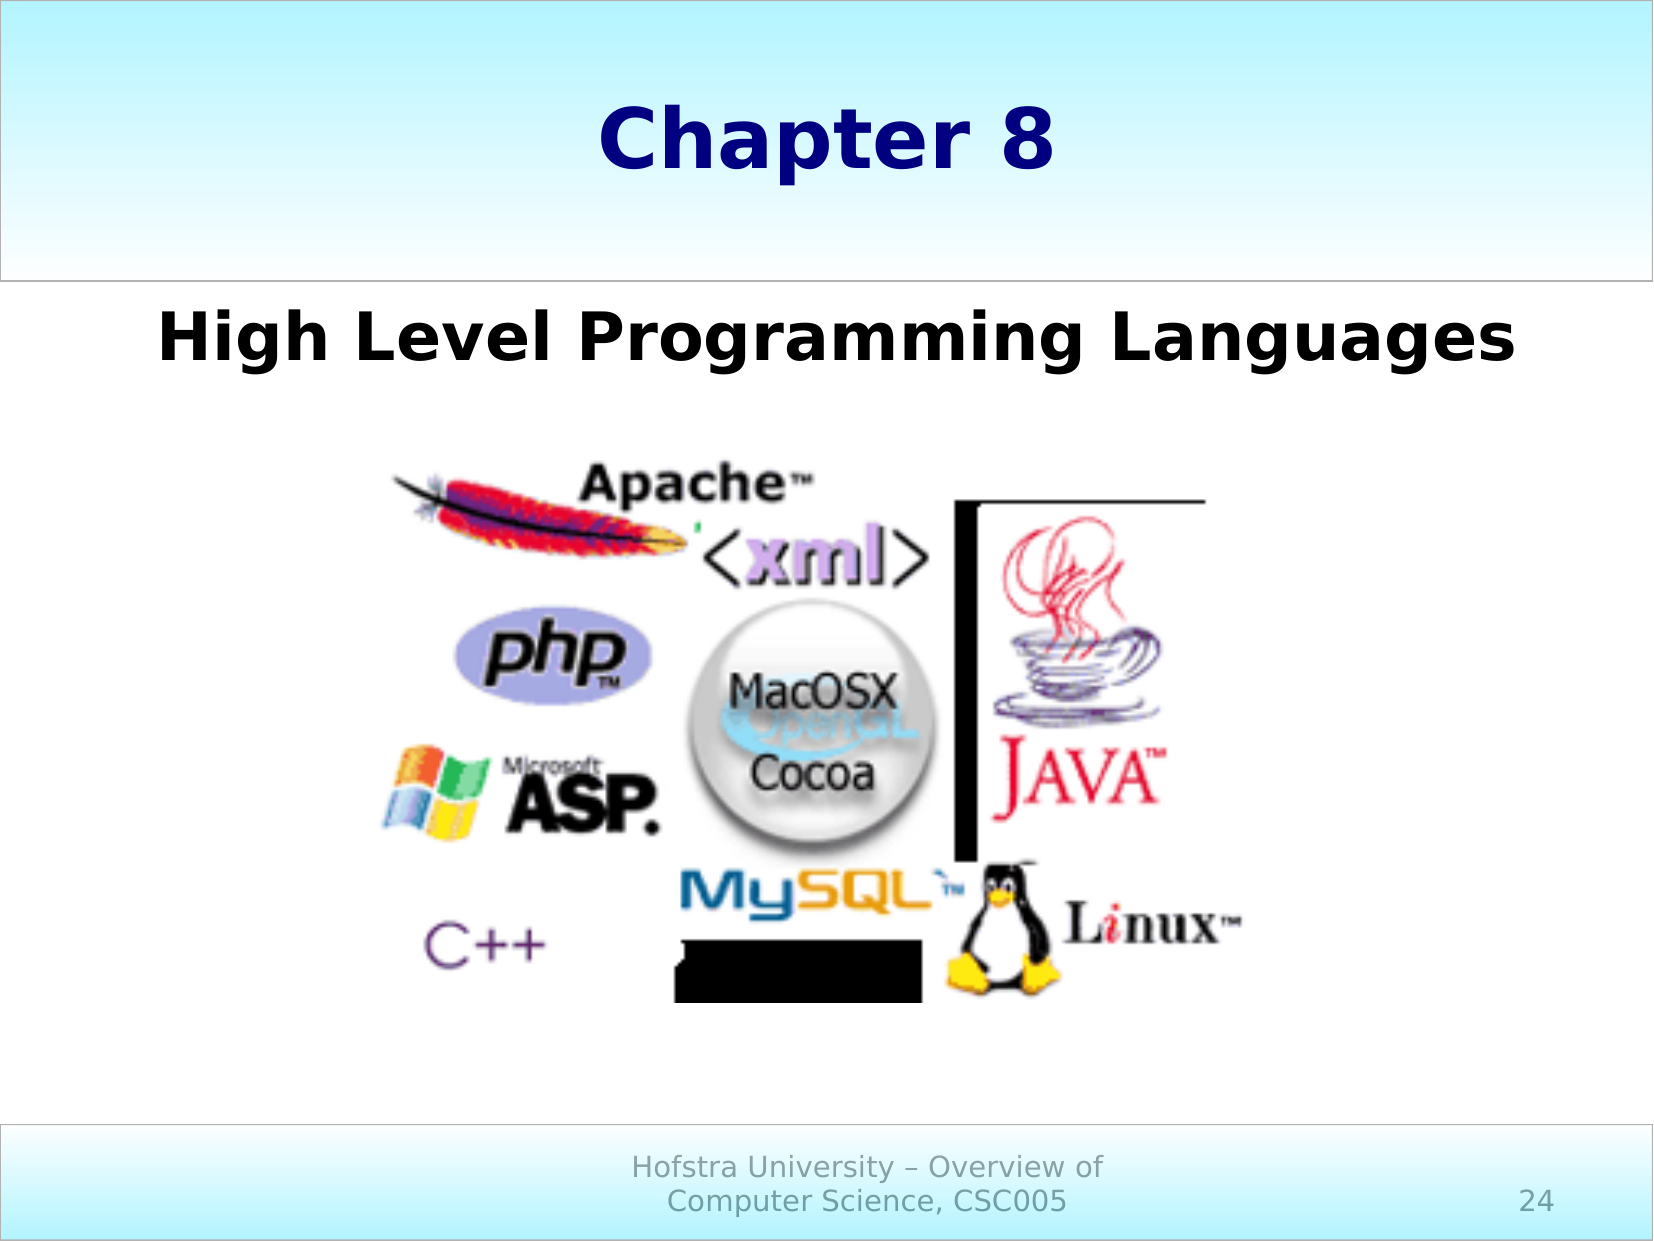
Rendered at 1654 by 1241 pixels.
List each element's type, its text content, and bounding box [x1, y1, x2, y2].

subtitle High Level Programming Languages [31, 245, 1570, 429]
picture [373, 446, 1252, 1003]
title Chapter 8 [78, 77, 1576, 203]
